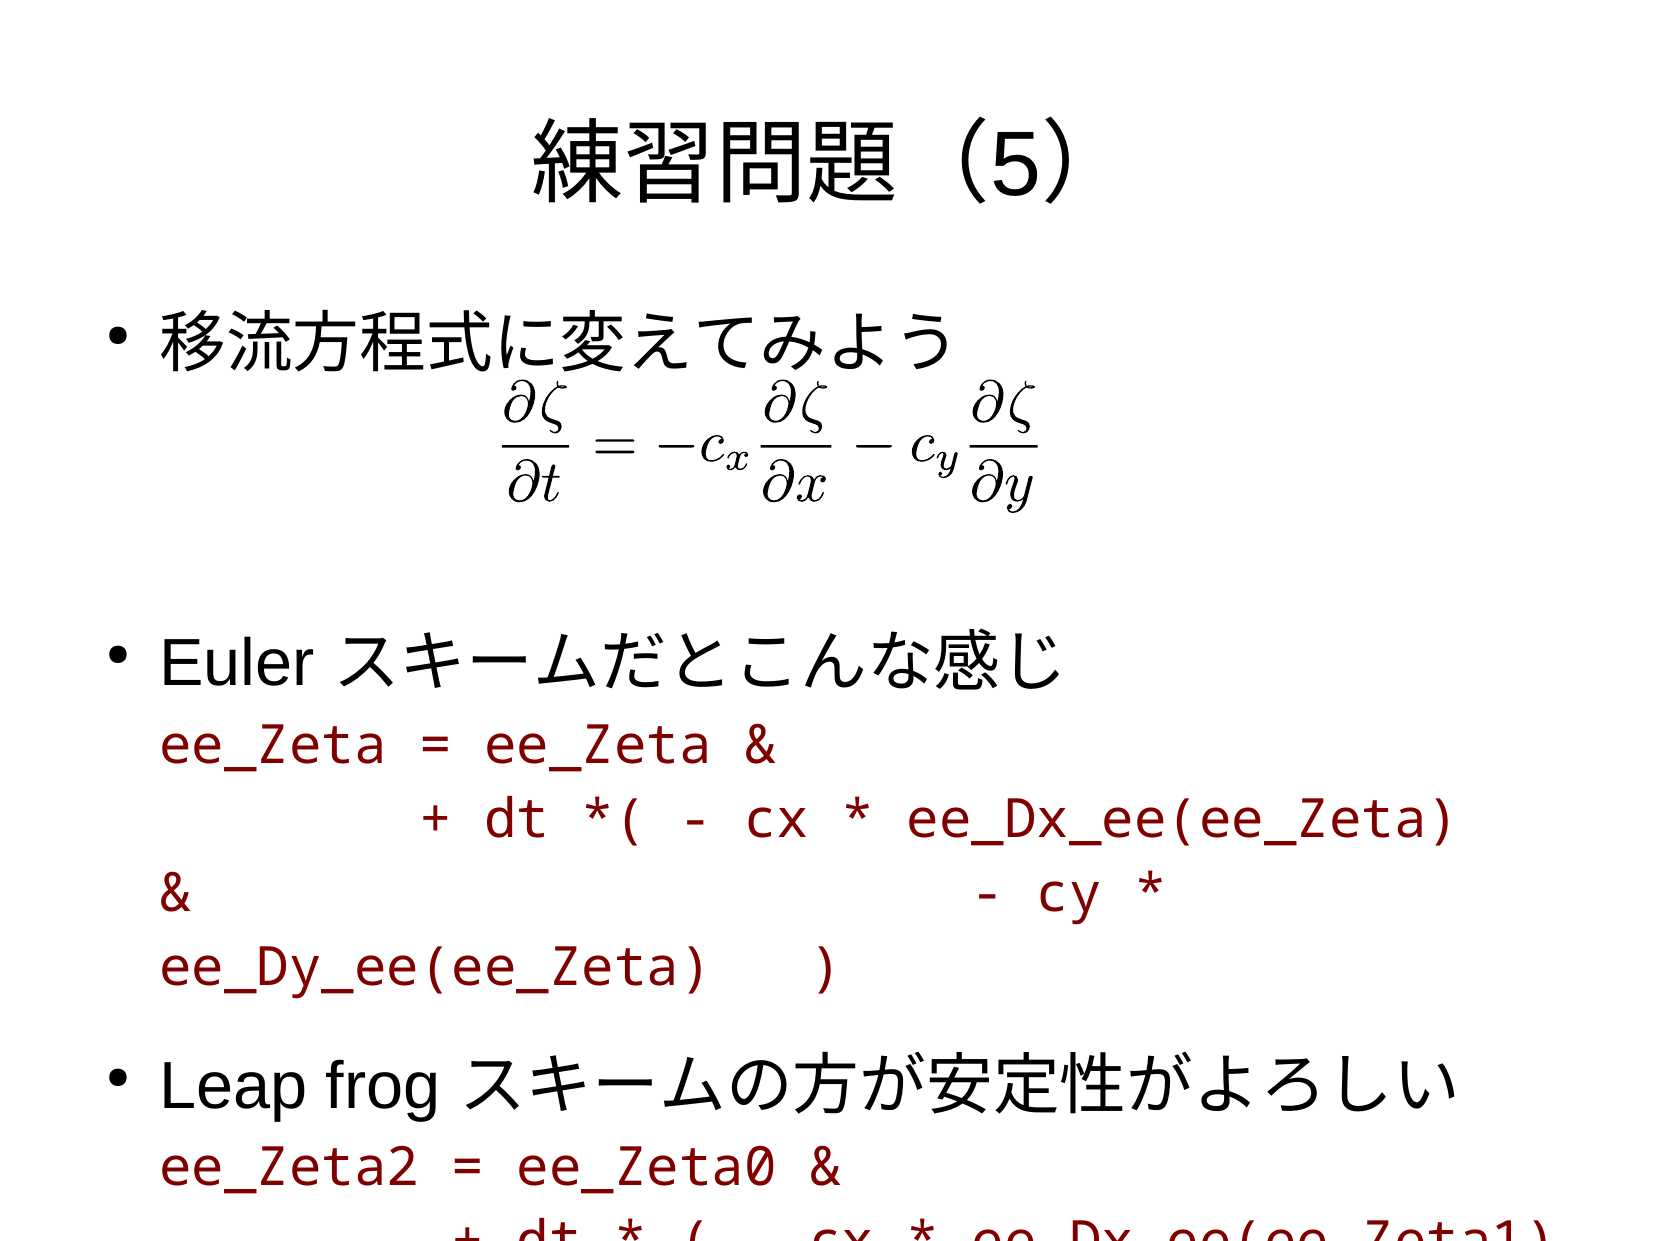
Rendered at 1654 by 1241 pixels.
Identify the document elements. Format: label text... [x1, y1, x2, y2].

title 練習問題（5） [88, 59, 1577, 252]
list 移流方程式に変えてみよう Euler スキームだとこんな感じ ee_Zeta = ee_Zeta & + dt *( - cx * ee_Dx_ee(ee_Zeta) & - cy * ee_Dy_ee(ee_Zeta) ) Leap frog スキームの方が安定性がよろしい ee_Zeta2 = ee_Zeta0 & + dt * ( - cx * ee_Dx_ee(ee_Zeta1) & - cy * ee_Dy_ee(ee_Zeta1) ) ee_Zeta0 = ee_Zeta1; ee_Zeta1=ee_Zeta2 [88, 288, 1577, 1096]
picture [501, 379, 1038, 514]
